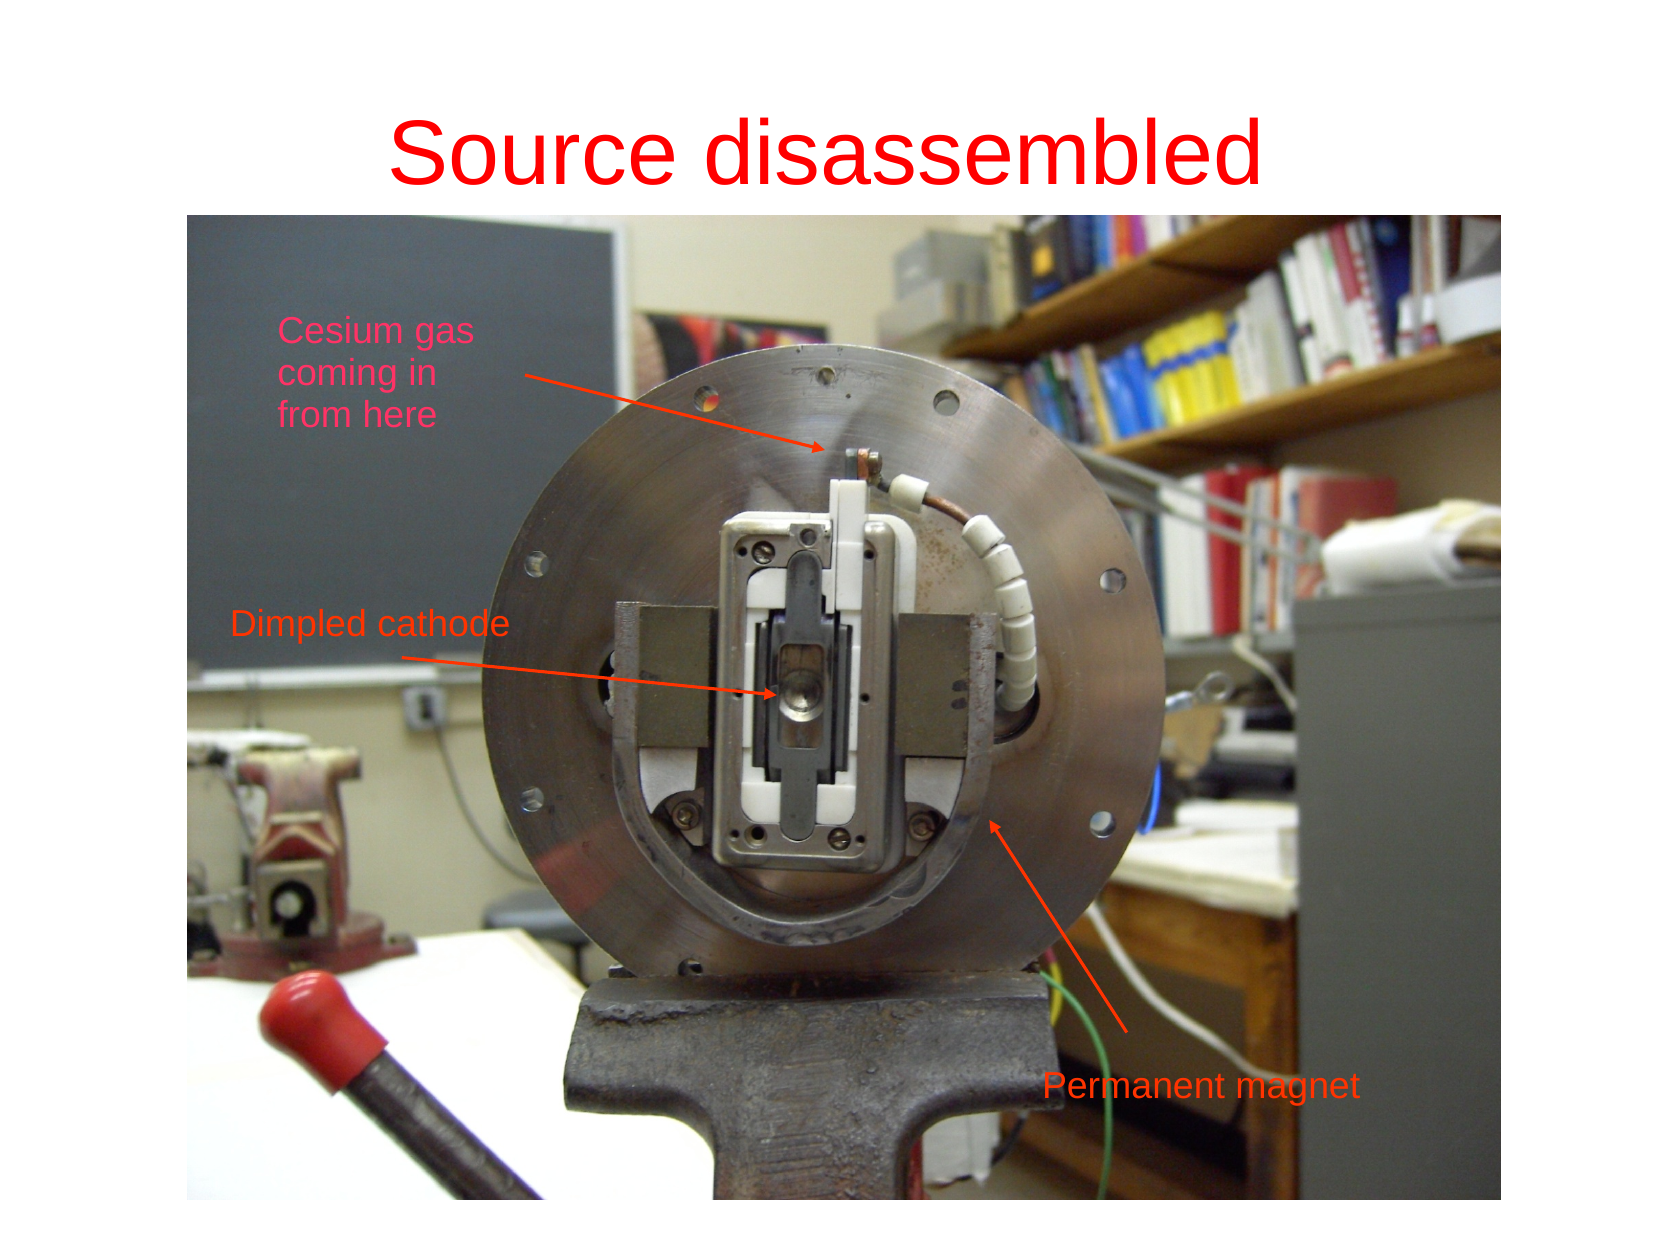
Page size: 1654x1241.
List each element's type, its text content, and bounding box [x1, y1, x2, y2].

text_box Permanent magnet [1027, 1057, 1376, 1115]
title Source disassembled [82, 56, 1571, 249]
text_box Cesium gas coming in from here [262, 300, 526, 399]
picture [187, 215, 1501, 1201]
text_box Dimpled cathode [214, 594, 526, 653]
